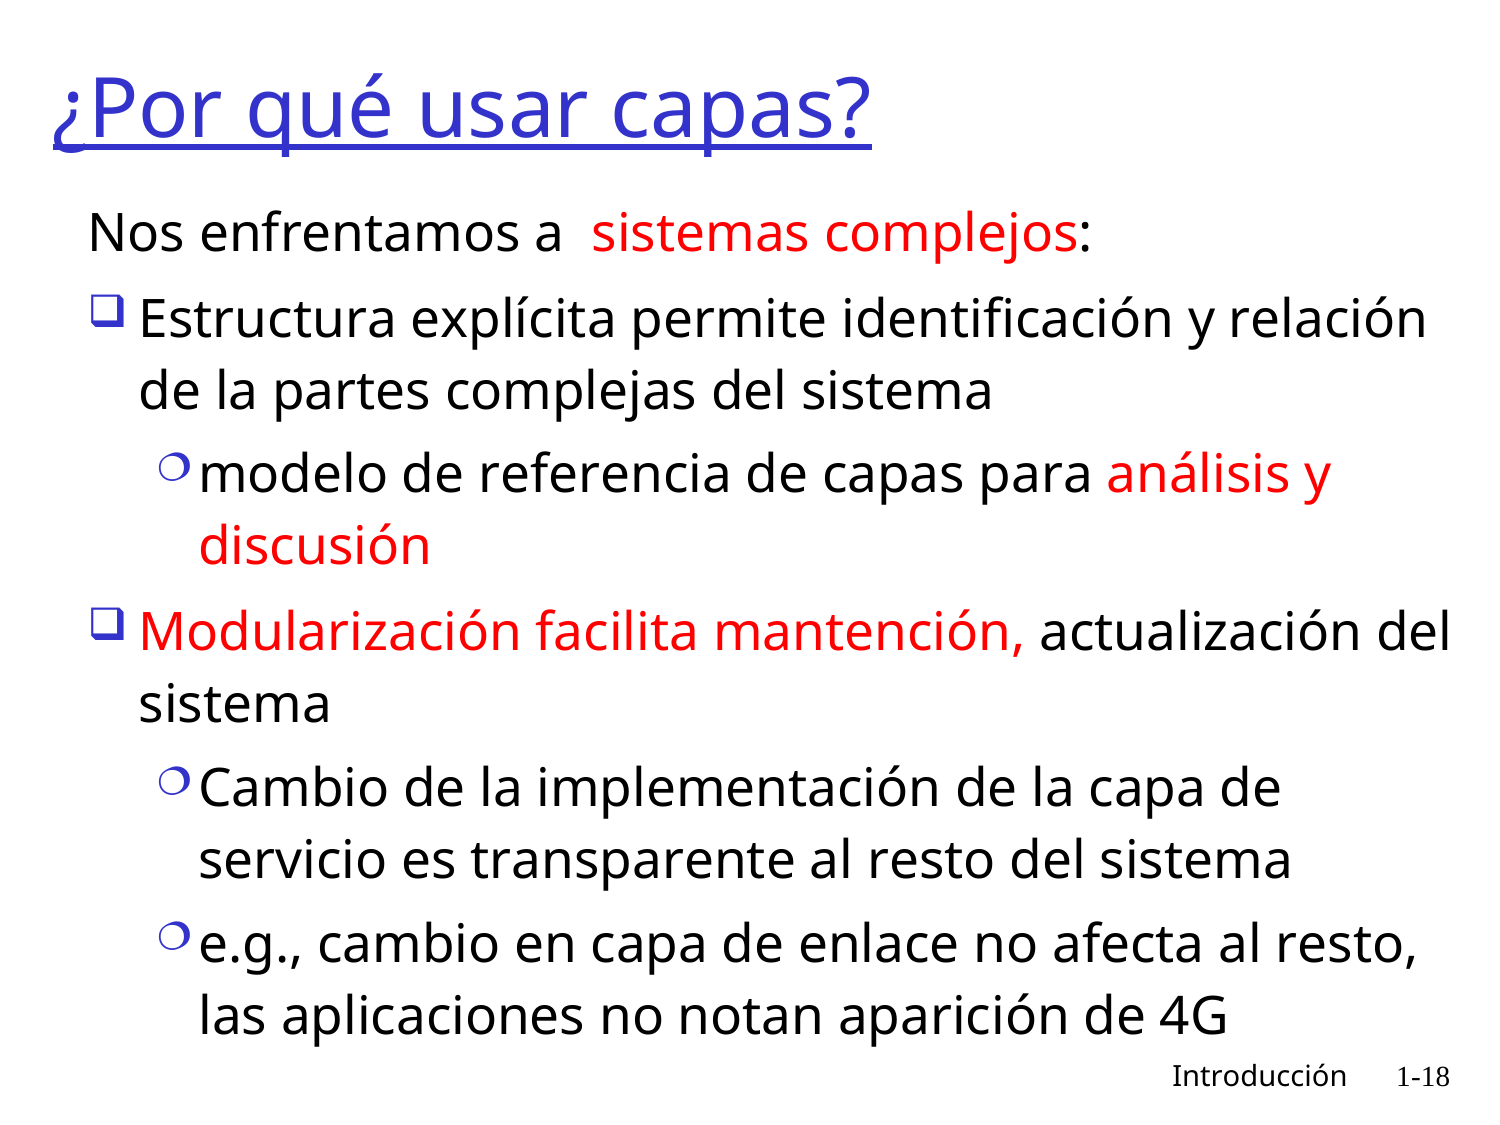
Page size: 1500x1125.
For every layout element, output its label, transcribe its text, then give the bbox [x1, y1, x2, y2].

text_box 1-<number> [1362, 1050, 1466, 1125]
title ¿Por qué usar capas? [37, 23, 1463, 188]
list Nos enfrentamos a sistemas complejos: Estructura explícita permite identificación y relación de la partes complejas del sistema modelo de referencia de capas para análisis y discusión Modularización facilita mantención, actualización del sistema Cambio de la implementación de la capa de servicio es transparente al resto del sistema e.g., cambio en capa de enlace no afecta al resto, las aplicaciones no notan aparición de 4G [87, 195, 1463, 1051]
text_box Introducción [887, 1051, 1362, 1125]
